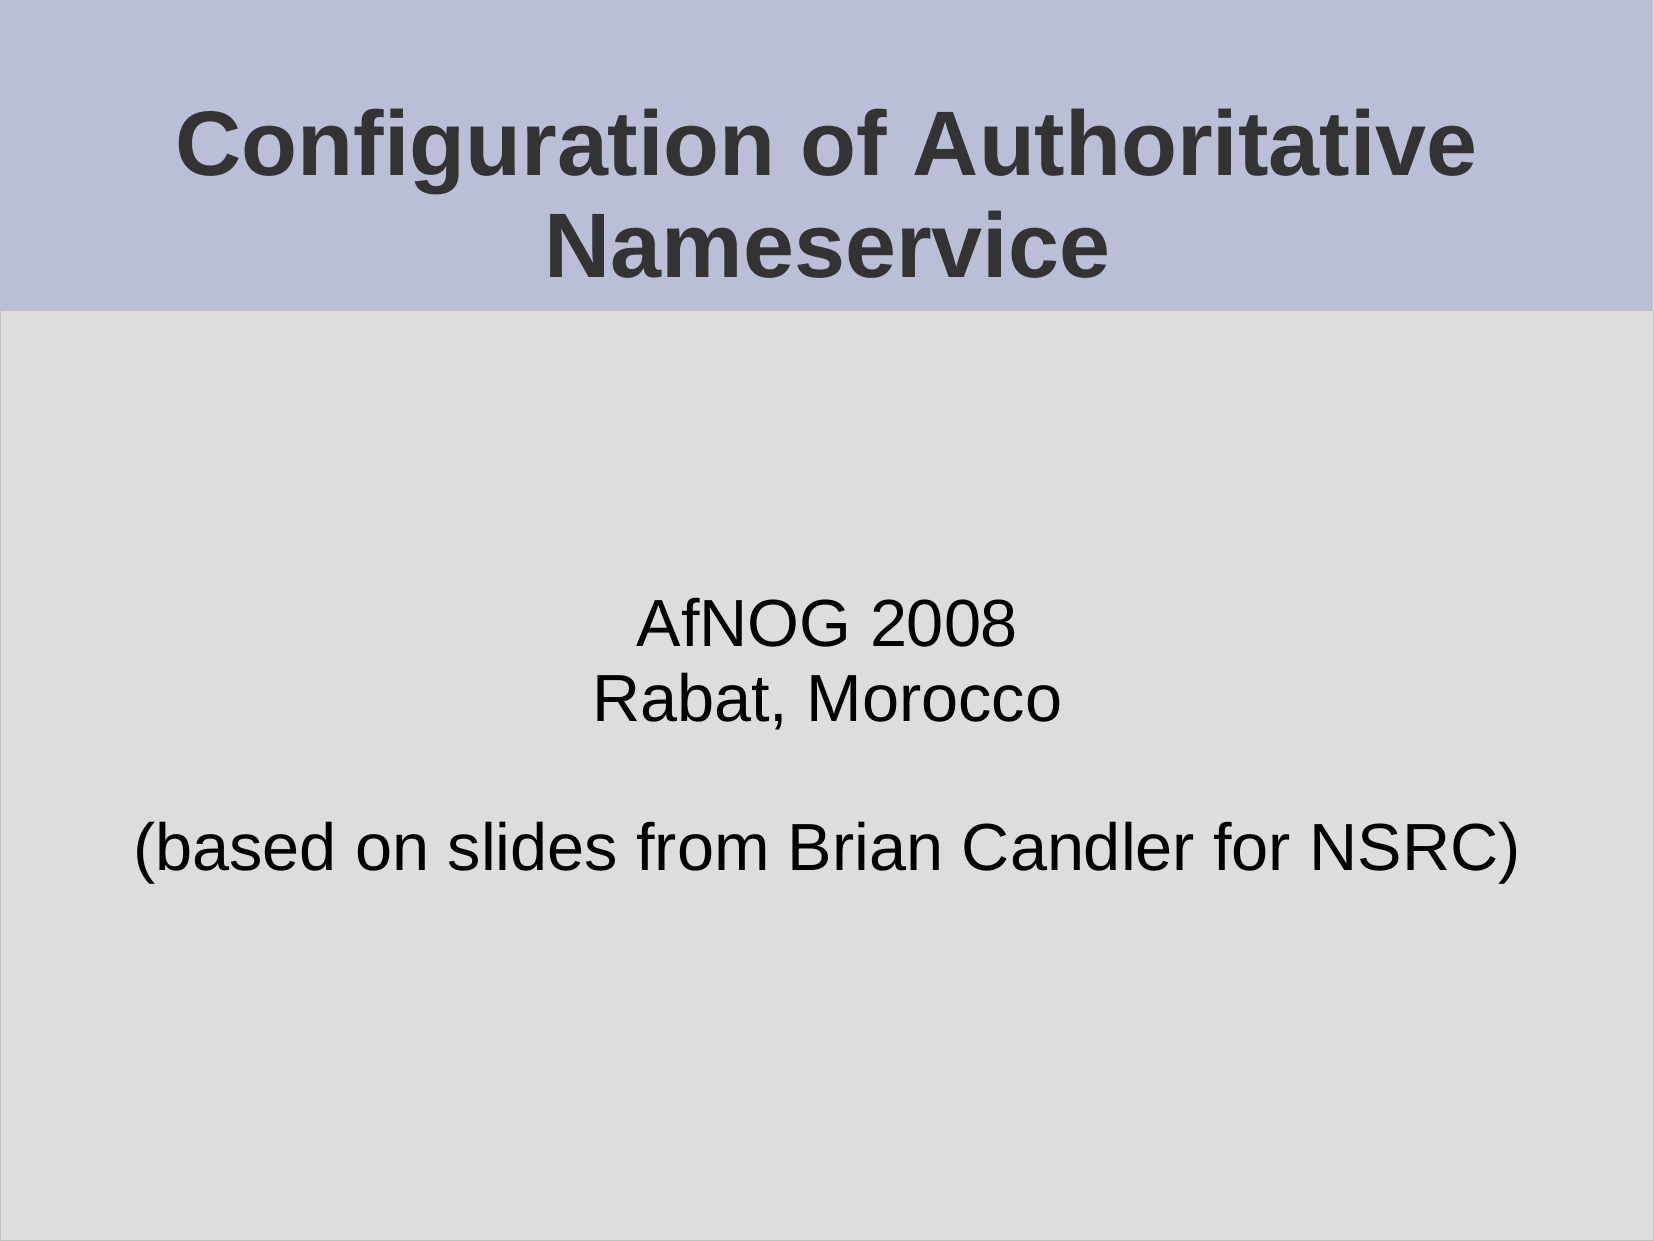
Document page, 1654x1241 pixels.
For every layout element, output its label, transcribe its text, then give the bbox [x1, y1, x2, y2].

subtitle AfNOG 2008 Rabat, Morocco (based on slides from Brian Candler for NSRC) [121, 344, 1534, 1127]
title Configuration of Authoritative Nameservice [121, 91, 1534, 299]
